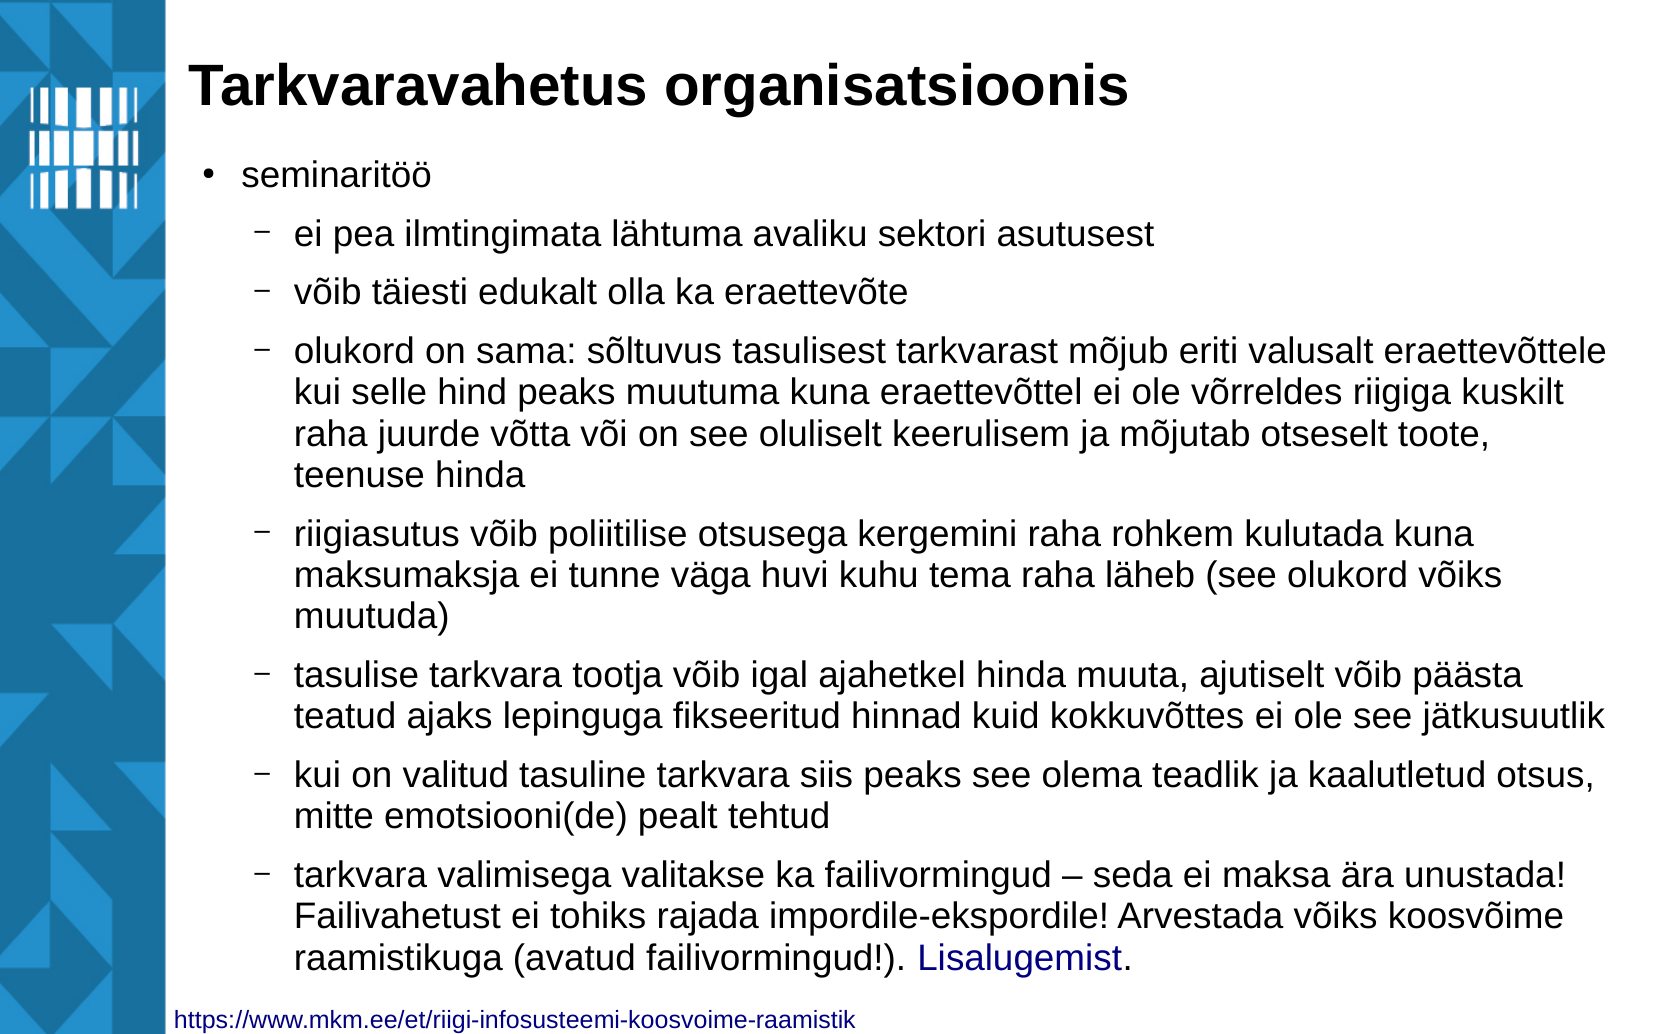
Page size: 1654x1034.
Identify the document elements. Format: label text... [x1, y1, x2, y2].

title Tarkvaravahetus organisatsioonis [188, 41, 1630, 130]
text_box https://www.mkm.ee/et/riigi-infosusteemi-koosvoime-raamistik [159, 998, 892, 1034]
list seminaritöö ei pea ilmtingimata lähtuma avaliku sektori asutusest võib täiesti edukalt olla ka eraettevõte olukord on sama: sõltuvus tasulisest tarkvarast mõjub eriti valusalt eraettevõttele kui selle hind peaks muutuma kuna eraettevõttel ei ole võrreldes riigiga kuskilt raha juurde võtta või on see oluliselt keerulisem ja mõjutab otseselt toote, teenuse hinda riigiasutus võib poliitilise otsusega kergemini raha rohkem kulutada kuna maksumaksja ei tunne väga huvi kuhu tema raha läheb (see olukord võiks muutuda) tasulise tarkvara tootja võib igal ajahetkel hinda muuta, ajutiselt võib päästa teatud ajaks lepinguga fikseeritud hinnad kuid kokkuvõttes ei ole see jätkusuutlik kui on valitud tasuline tarkvara siis peaks see olema teadlik ja kaalutletud otsus, mitte emotsiooni(de) pealt tehtud tarkvara valimisega valitakse ka failivormingud – seda ei maksa ära unustada! Failivahetust ei tohiks rajada impordile-ekspordile! Arvestada võiks koosvõime raamistikuga (avatud failivormingud!). Lisalugemist. [188, 153, 1630, 981]
